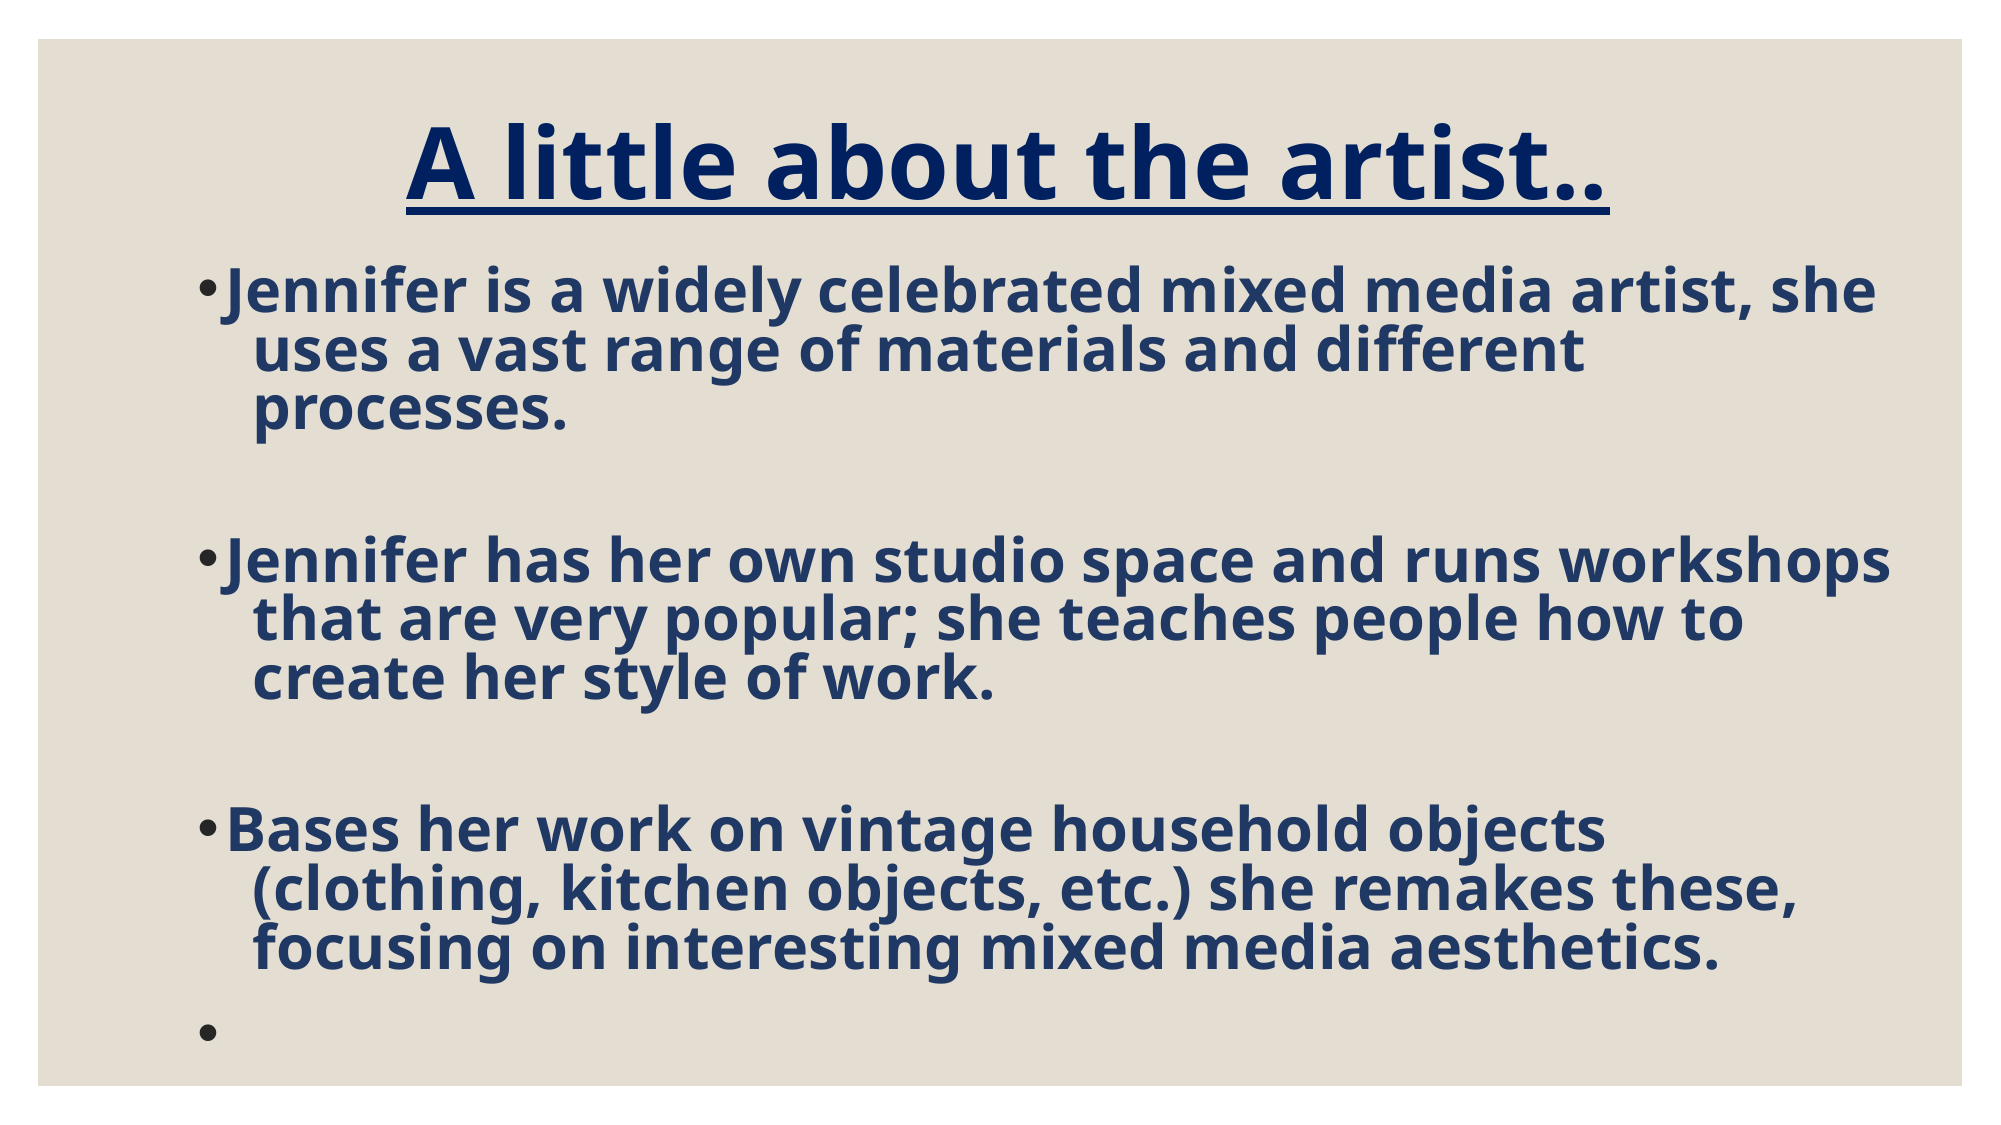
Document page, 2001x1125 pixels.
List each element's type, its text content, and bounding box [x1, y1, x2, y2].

title A little about the artist.. [183, 54, 1834, 257]
list Jennifer is a widely celebrated mixed media artist, she uses a vast range of materials and different processes. Jennifer has her own studio space and runs workshops that are very popular; she teaches people how to create her style of work. Bases her work on vintage household objects (clothing, kitchen objects, etc.) she remakes these, focusing on interesting mixed media aesthetics. [182, 257, 1910, 994]
